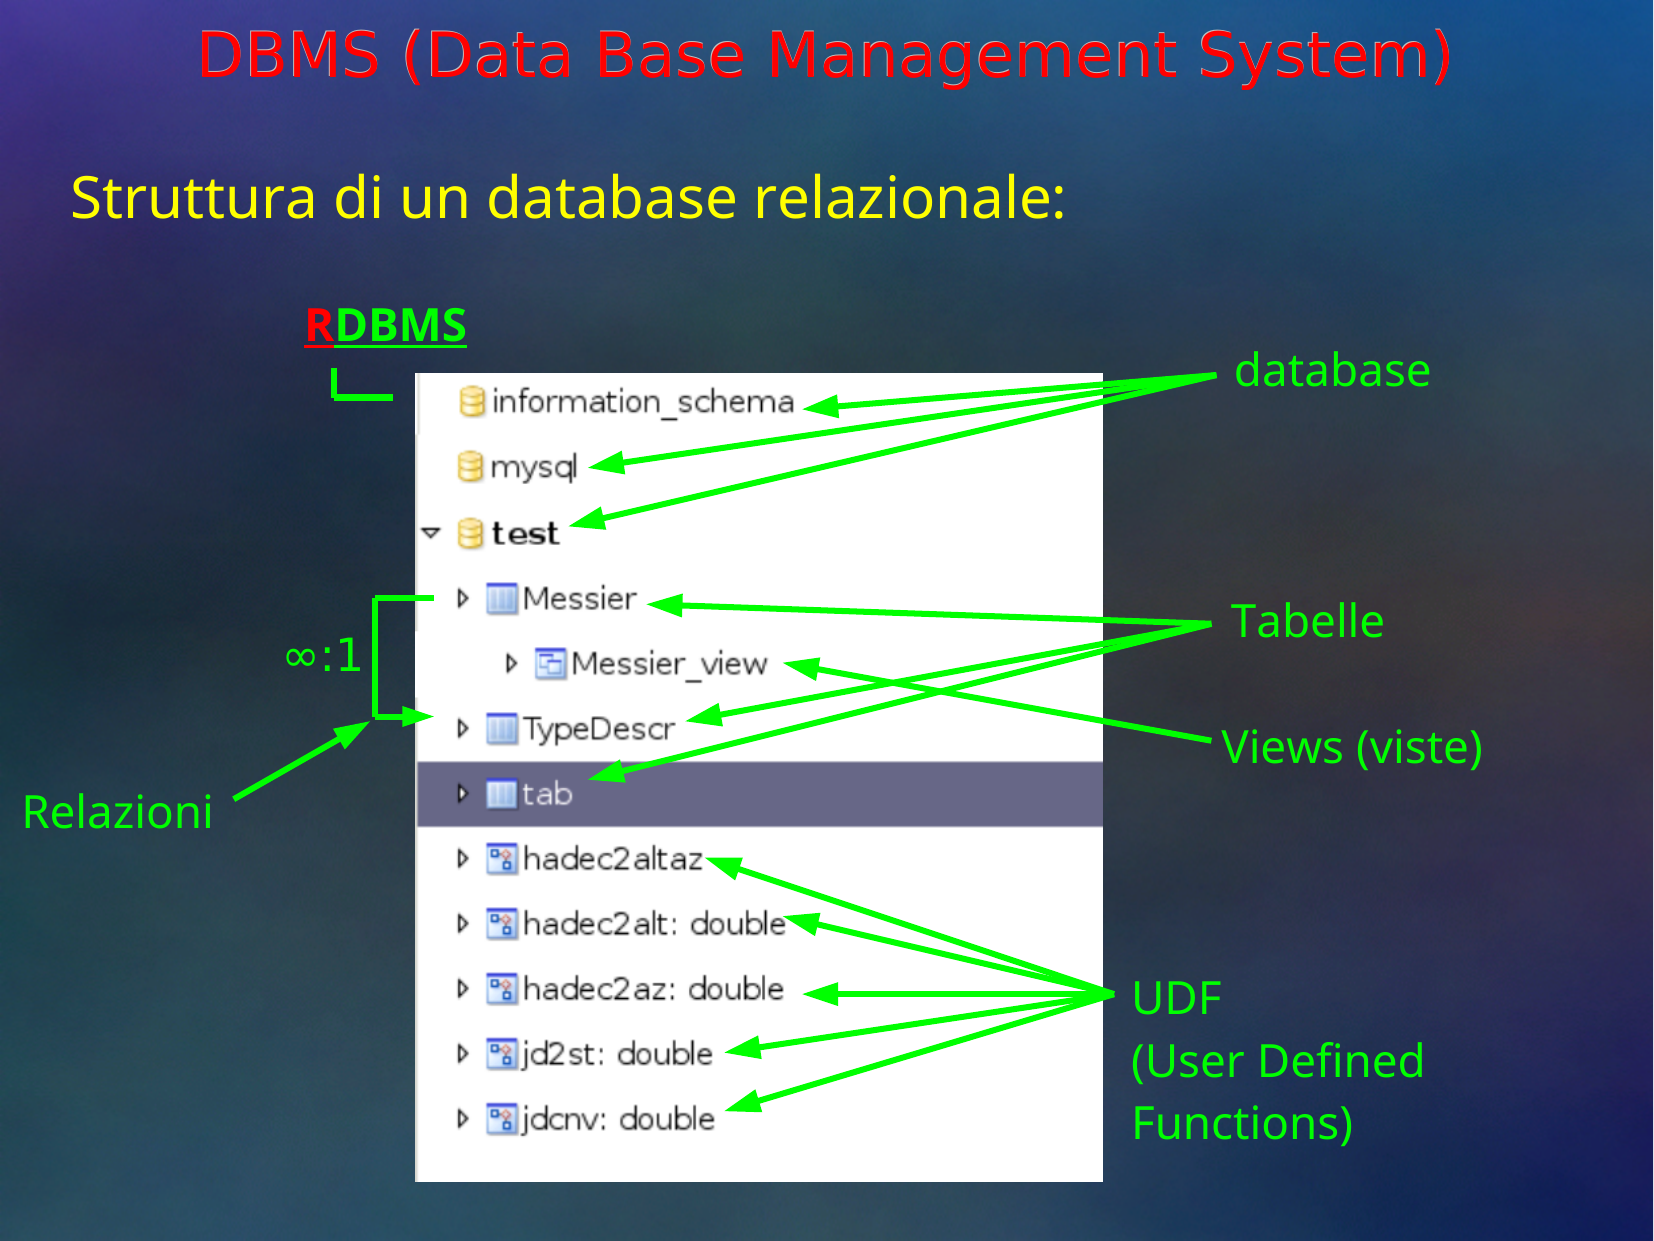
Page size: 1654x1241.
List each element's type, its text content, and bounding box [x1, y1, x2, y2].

text_box Relazioni [21, 779, 254, 846]
text_box Views (viste) [1221, 714, 1516, 781]
text_box RDBMS [304, 292, 507, 358]
text_box Struttura di un database relazionale: [35, 155, 1208, 234]
text_box Tabelle [1230, 588, 1434, 654]
text_box ∞:1 [281, 629, 365, 683]
picture [0, 0, 1654, 1241]
text_box UDF (User Defined Functions) [1131, 965, 1462, 1158]
text_box database [1234, 337, 1447, 404]
